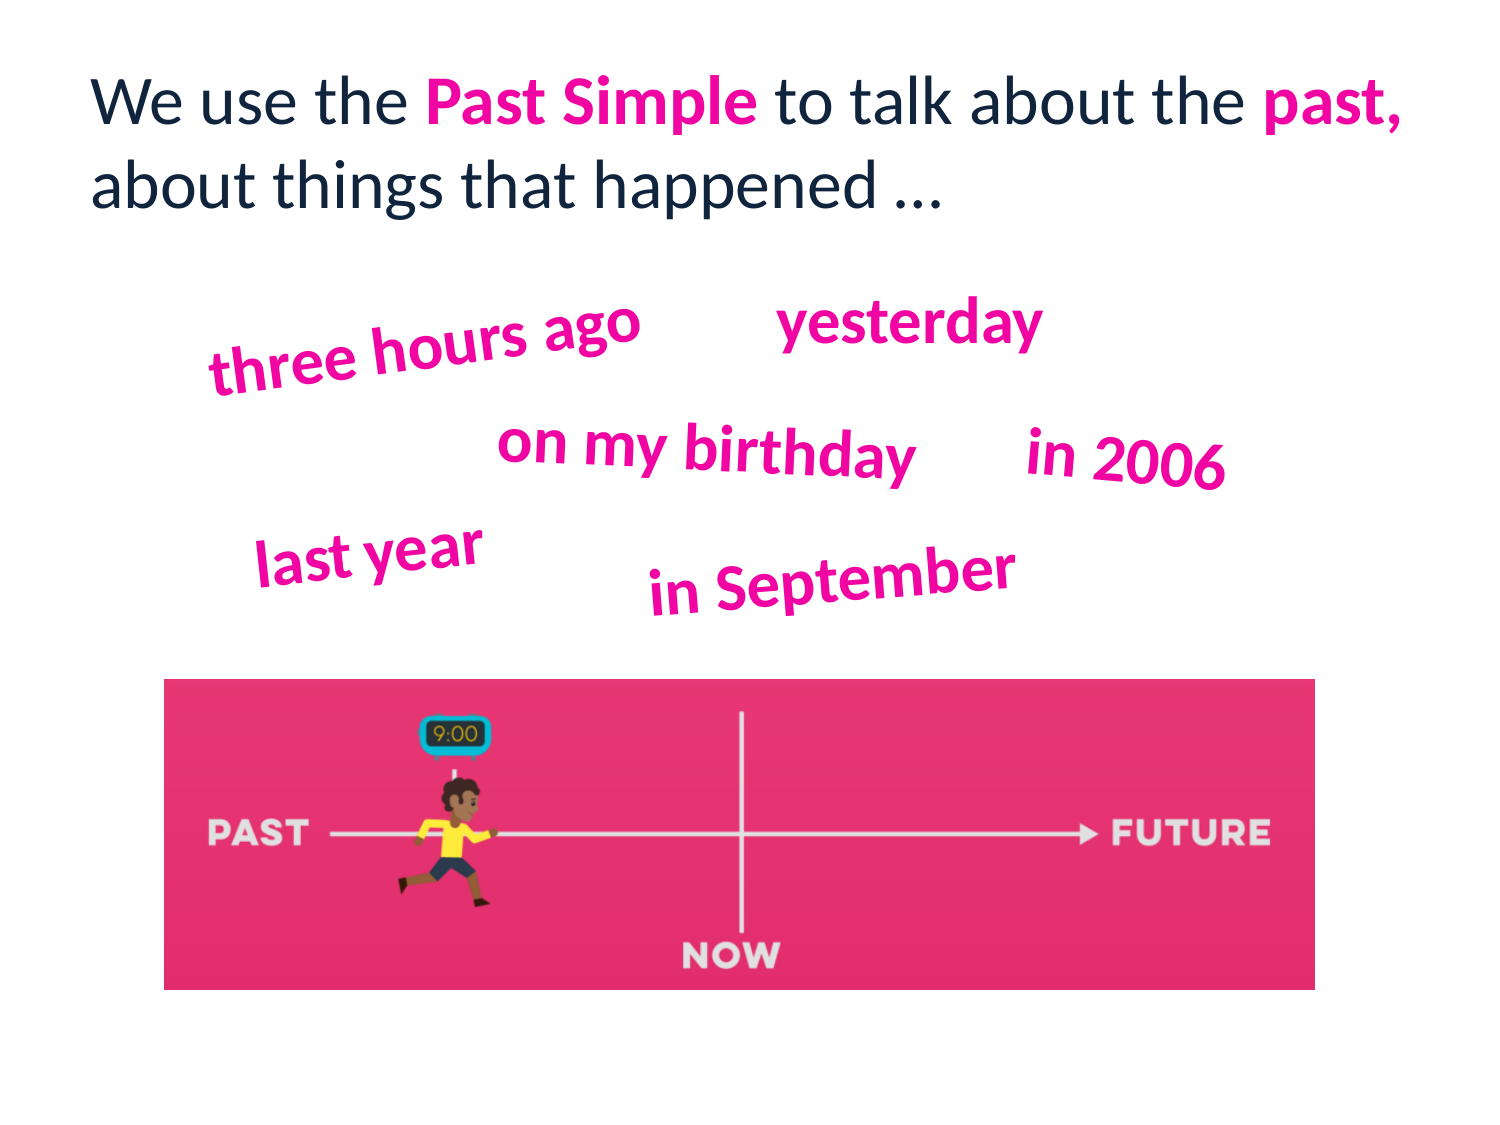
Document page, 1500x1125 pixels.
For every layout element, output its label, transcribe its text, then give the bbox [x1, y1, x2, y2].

text_box in September [629, 510, 1058, 639]
text_box last year [234, 484, 571, 611]
text_box yesterday [761, 269, 1161, 365]
text_box three hours ago [187, 257, 704, 421]
title We use the Past Simple to talk about the past, about things that happened … [75, 45, 1425, 233]
picture [164, 679, 1315, 990]
text_box on my birthday [480, 386, 954, 504]
text_box in 2006 [1007, 398, 1414, 529]
